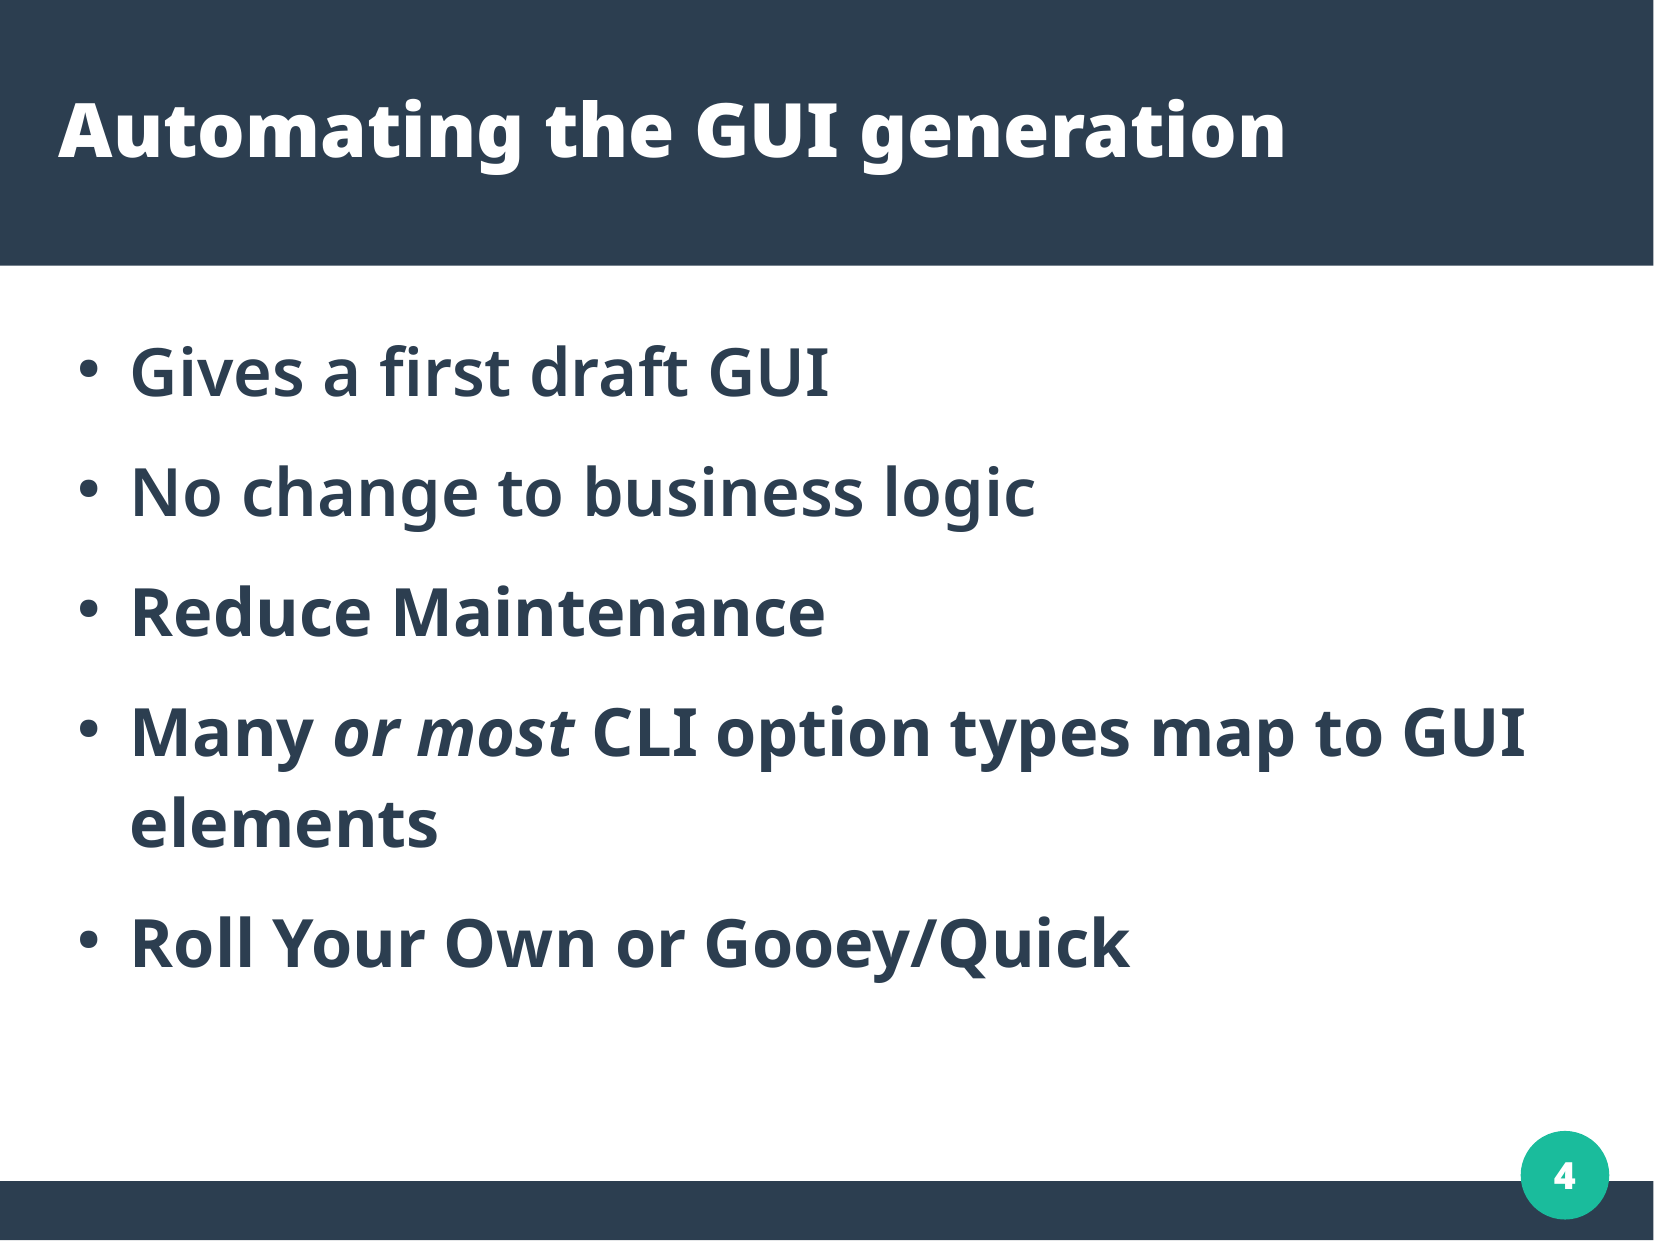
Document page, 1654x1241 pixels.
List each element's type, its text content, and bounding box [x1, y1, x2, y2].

title Automating the GUI generation [59, 49, 1595, 207]
list Gives a first draft GUI No change to business logic Reduce Maintenance Many or most CLI option types map to GUI elements Roll Your Own or Gooey/Quick [59, 324, 1595, 1152]
